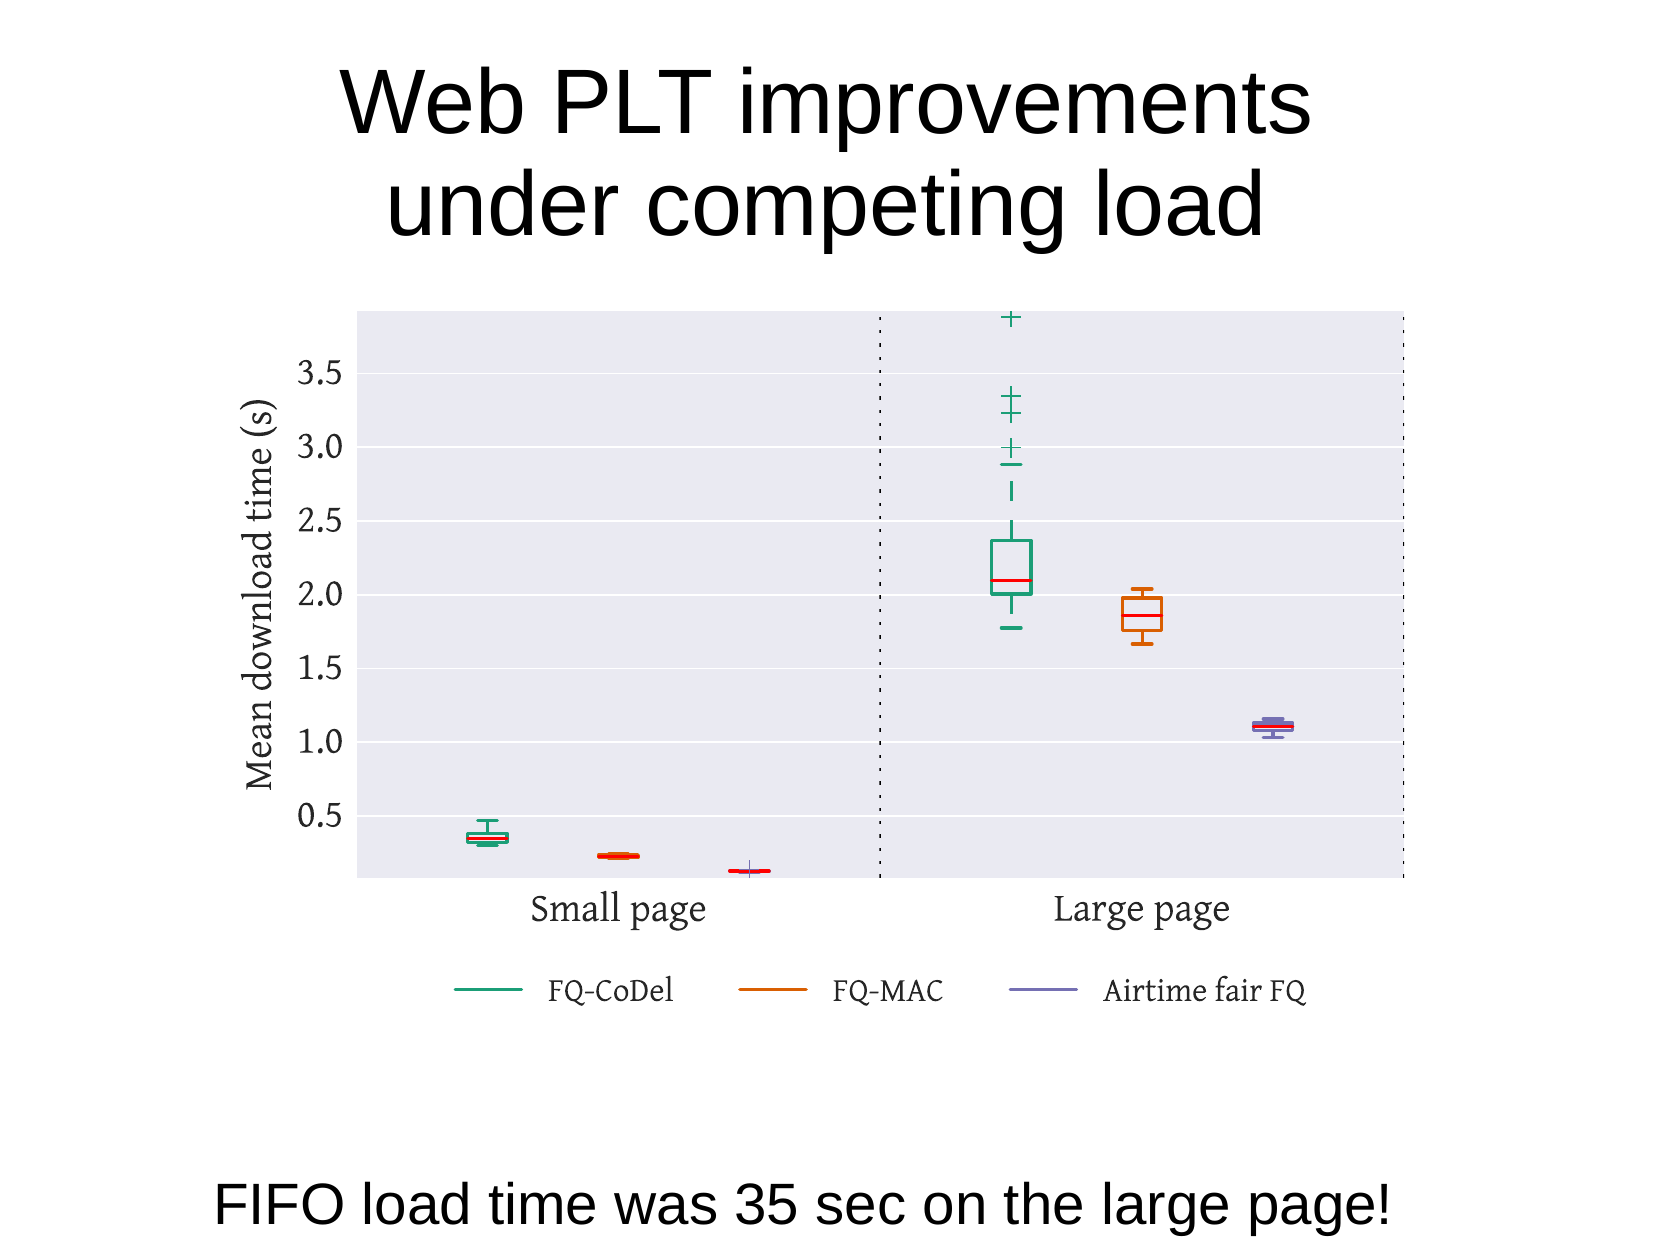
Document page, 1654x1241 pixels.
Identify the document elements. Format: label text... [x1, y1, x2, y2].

picture [228, 290, 1426, 1010]
title FIFO load time was 35 sec on the large page! [60, 1050, 1549, 1241]
title Web PLT improvements under competing load [82, 49, 1571, 257]
